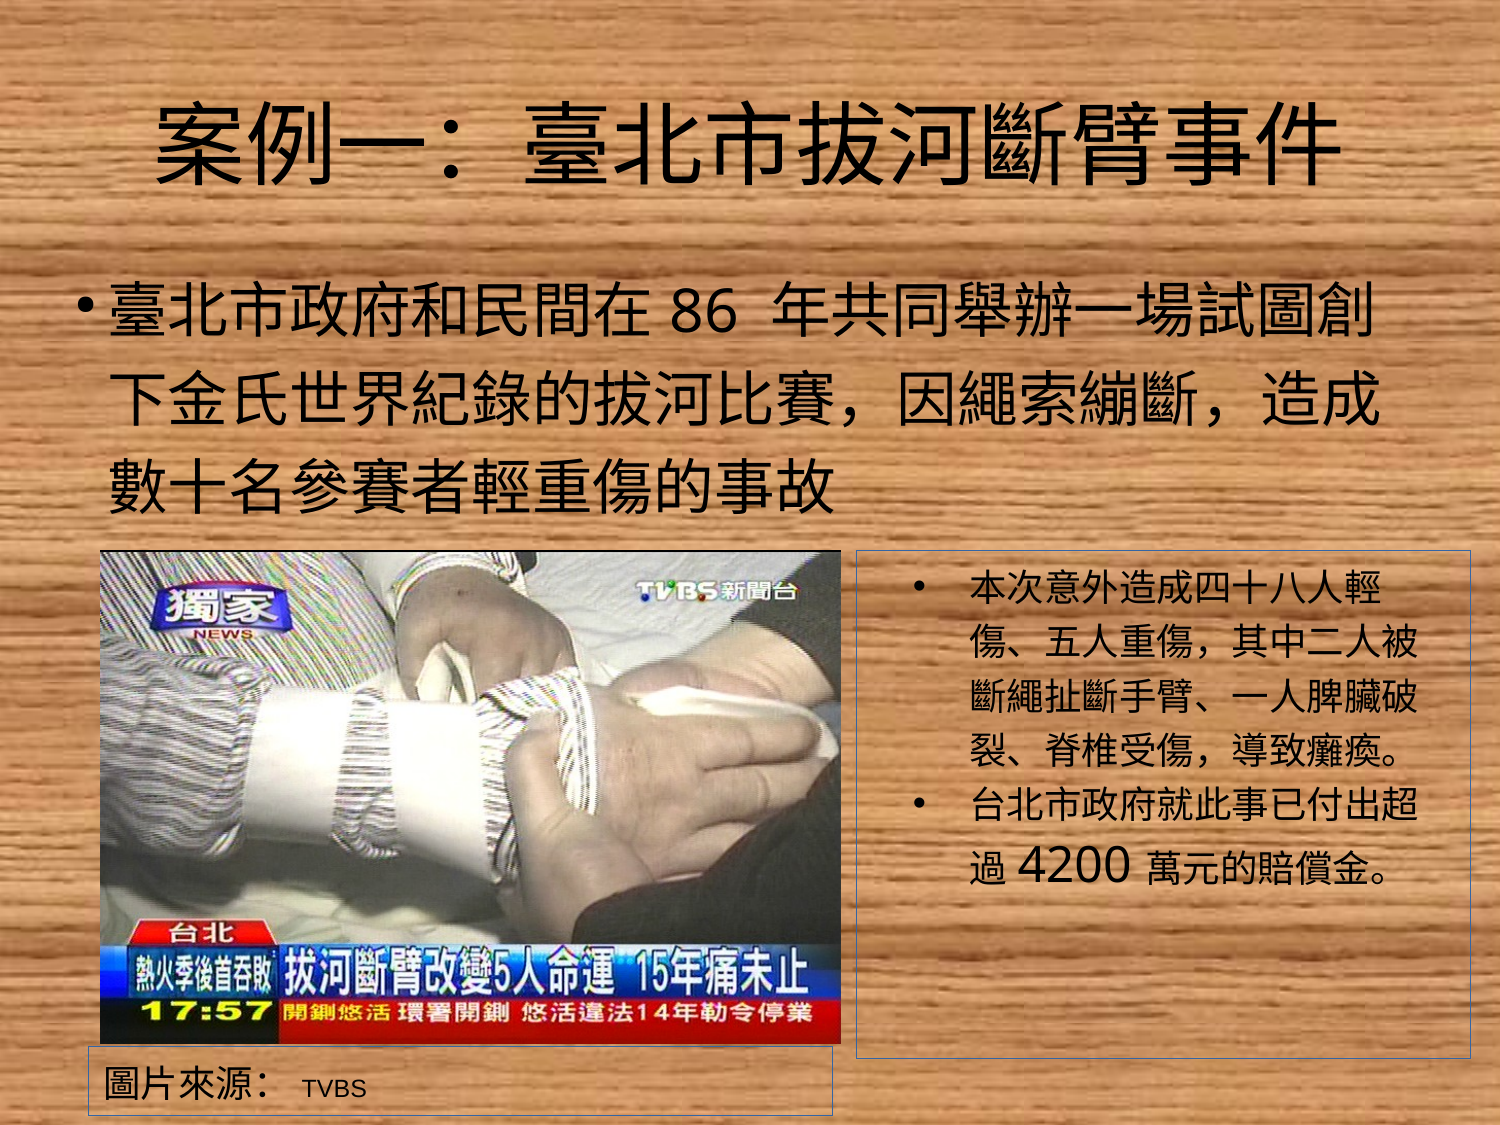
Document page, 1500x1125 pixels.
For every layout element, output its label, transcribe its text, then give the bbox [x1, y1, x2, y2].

text_box 圖片來源：TVBS [88, 1046, 833, 1093]
list 臺北市政府和民間在86 年共同舉辦一場試圖創下金氏世界紀錄的拔河比賽，因繩索繃斷，造成數十名參賽者輕重傷的事故 [75, 262, 1425, 528]
text_box 本次意外造成四十八人輕傷、五人重傷，其中二人被斷繩扯斷手臂、一人脾臟破裂、脊椎受傷，導致癱瘓。 台北市政府就此事已付出超過4200萬元的賠償金。 [856, 550, 1471, 1059]
title 案例一：臺北市拔河斷臂事件 [75, 45, 1425, 233]
picture [0, 0, 1500, 1125]
